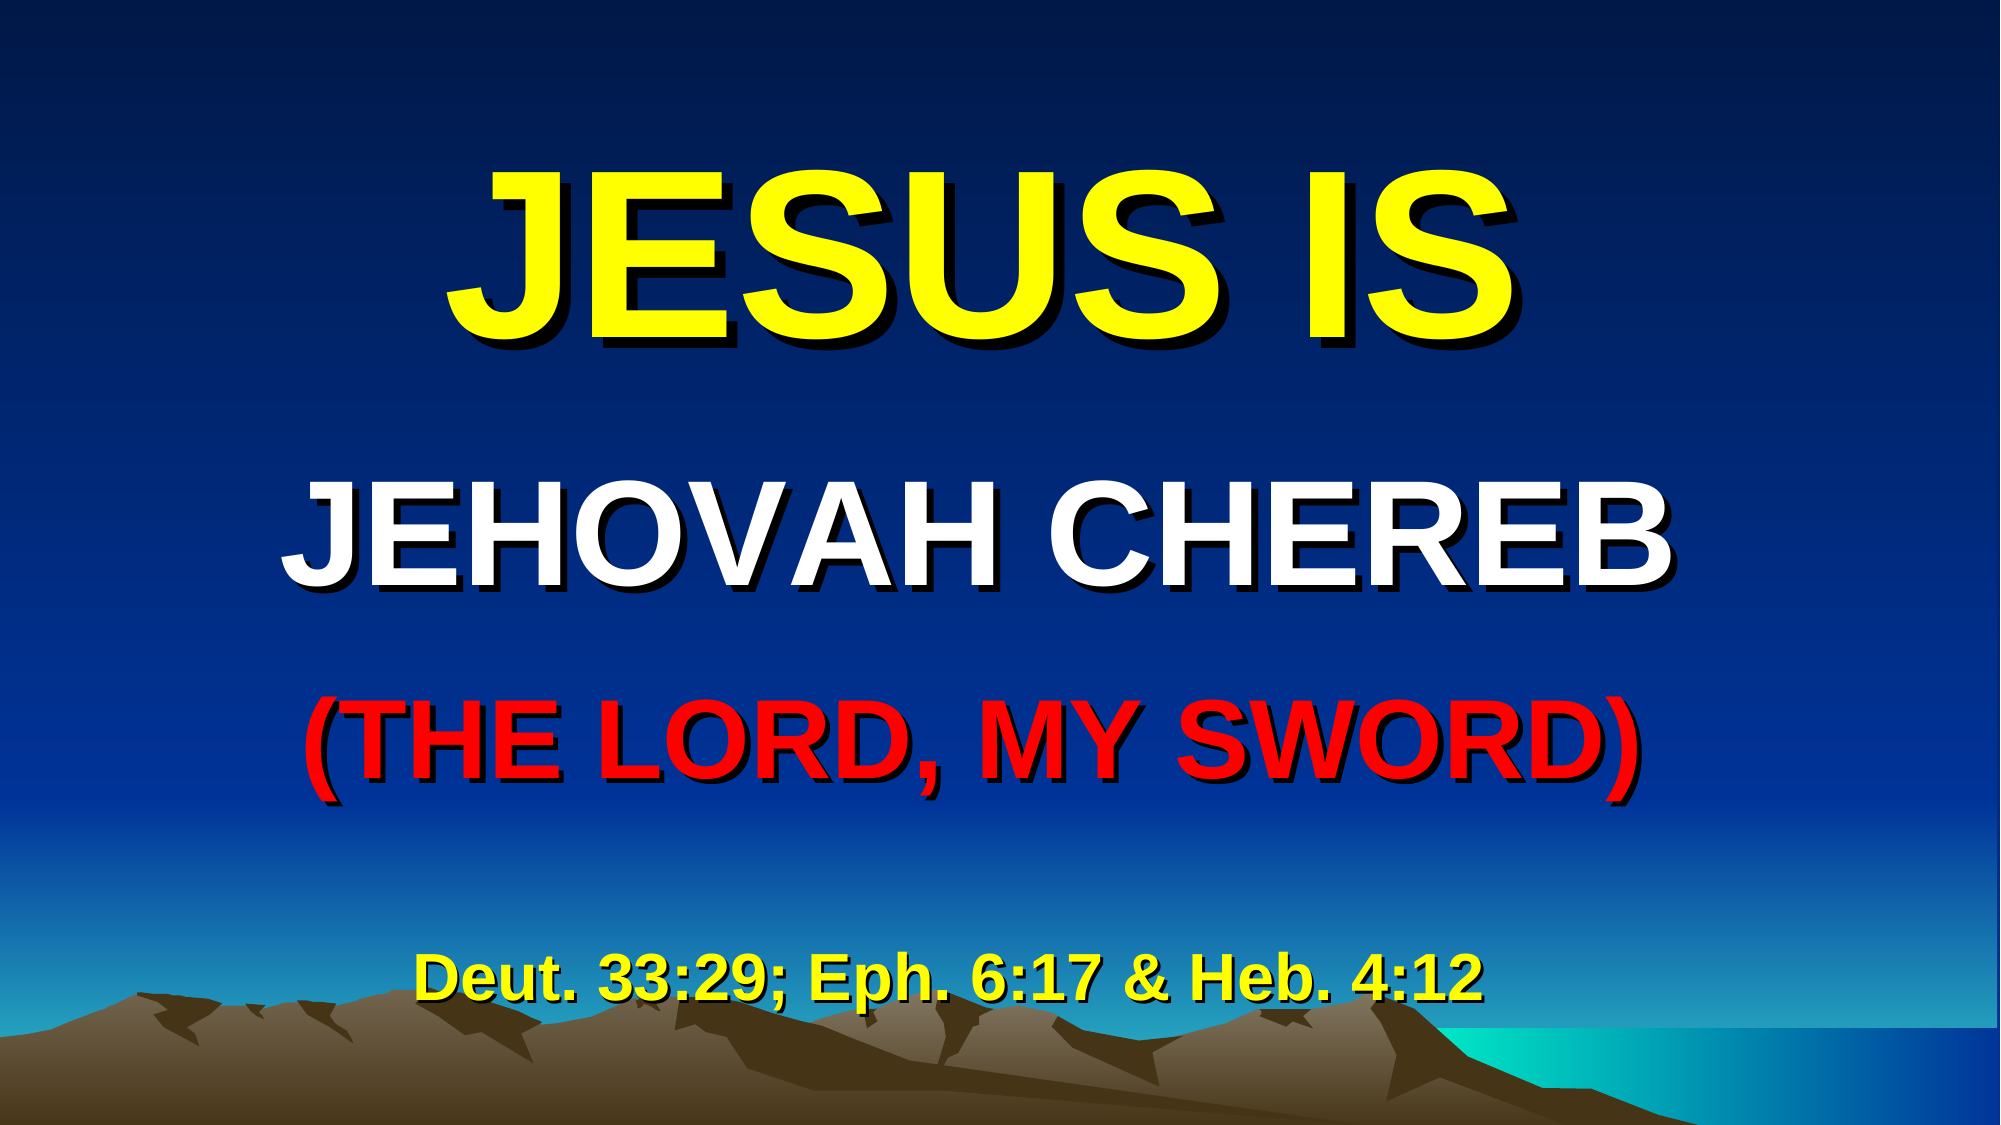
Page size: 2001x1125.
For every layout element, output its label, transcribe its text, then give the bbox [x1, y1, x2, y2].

title JESUS IS JEHOVAH CHEREB (THE LORD, MY SWORD) Deut. 33:29; Eph. 6:17 & Heb. 4:12 [249, 0, 1750, 1125]
